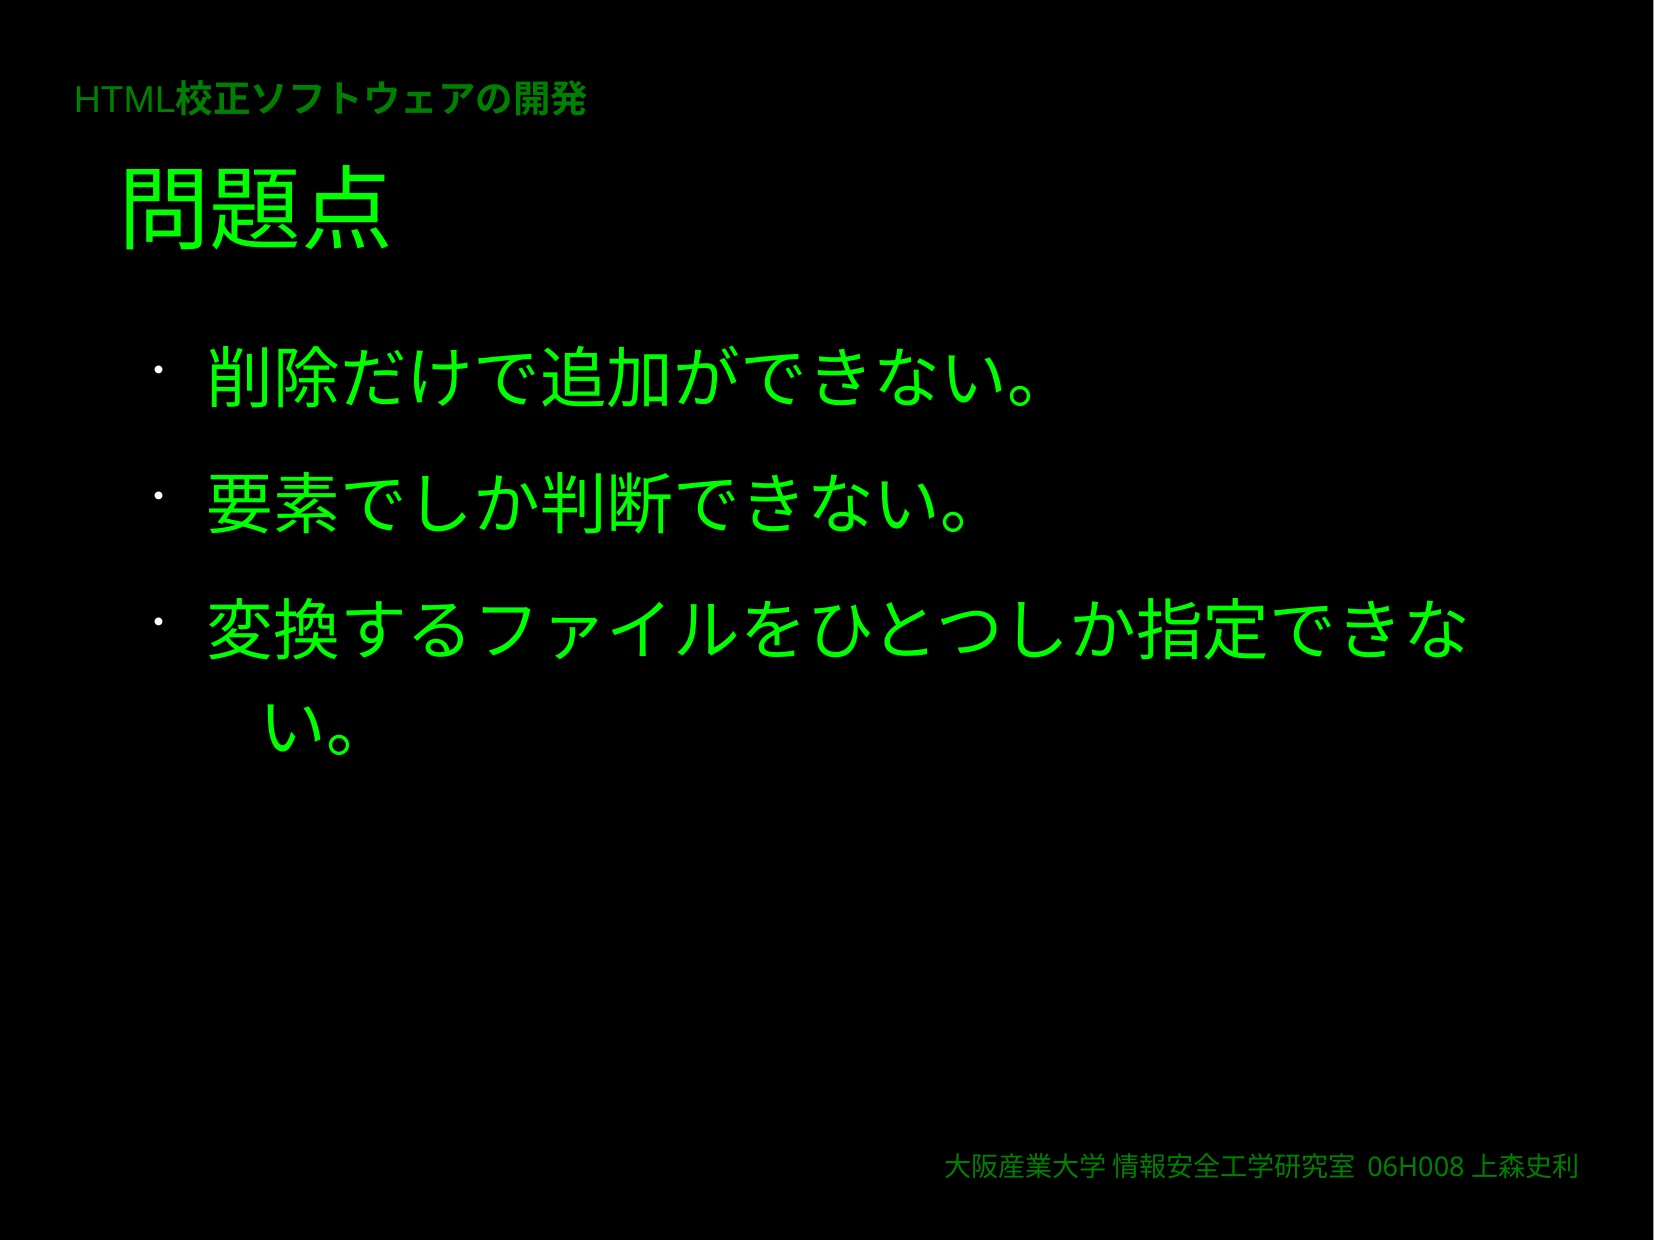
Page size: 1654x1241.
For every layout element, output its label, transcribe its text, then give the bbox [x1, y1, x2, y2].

list 削除だけで追加ができない。 要素でしか判断できない。 変換するファイルをひとつしか指定できない。 [118, 324, 1595, 1093]
title 問題点 [118, 147, 1601, 257]
